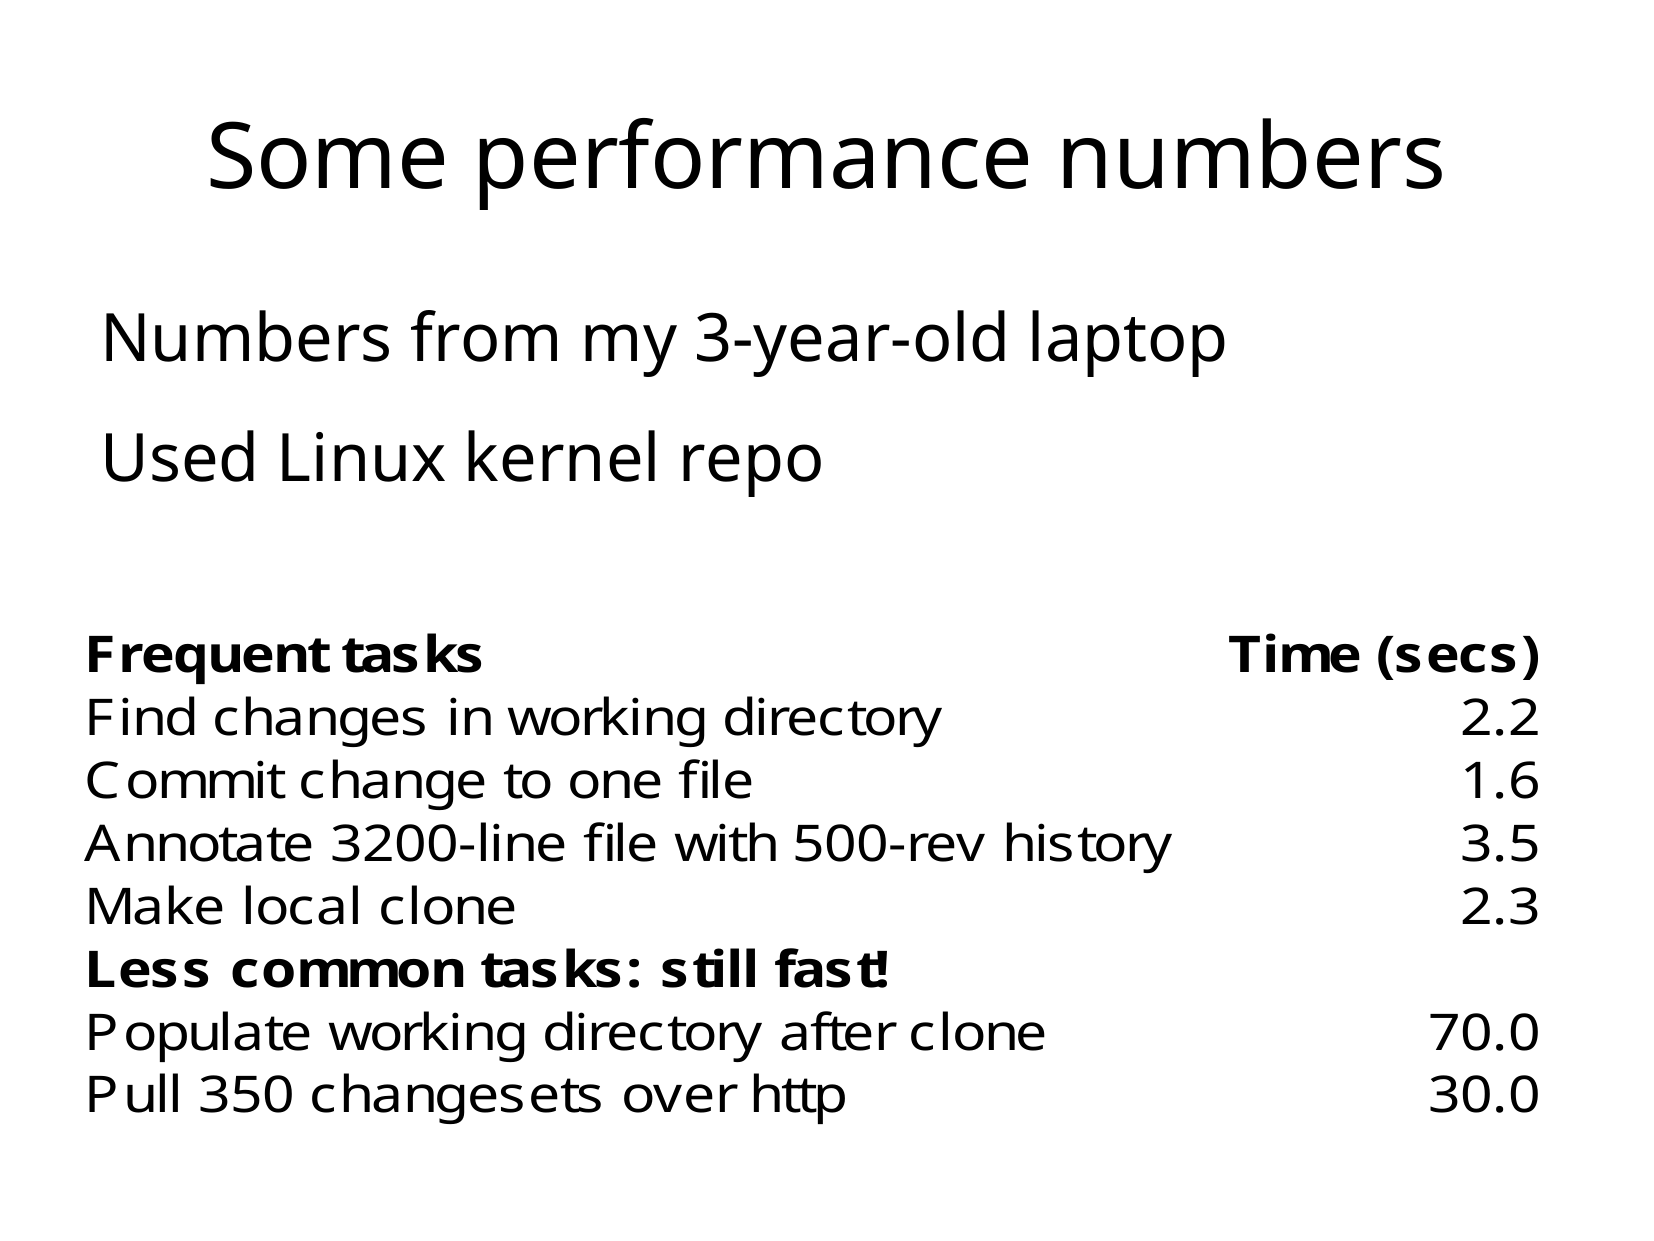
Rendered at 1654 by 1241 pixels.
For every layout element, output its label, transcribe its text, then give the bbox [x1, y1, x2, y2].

chart [82, 623, 1545, 1130]
list Numbers from my 3-year-old laptop Used Linux kernel repo [82, 290, 1571, 563]
title Some performance numbers [82, 49, 1571, 257]
